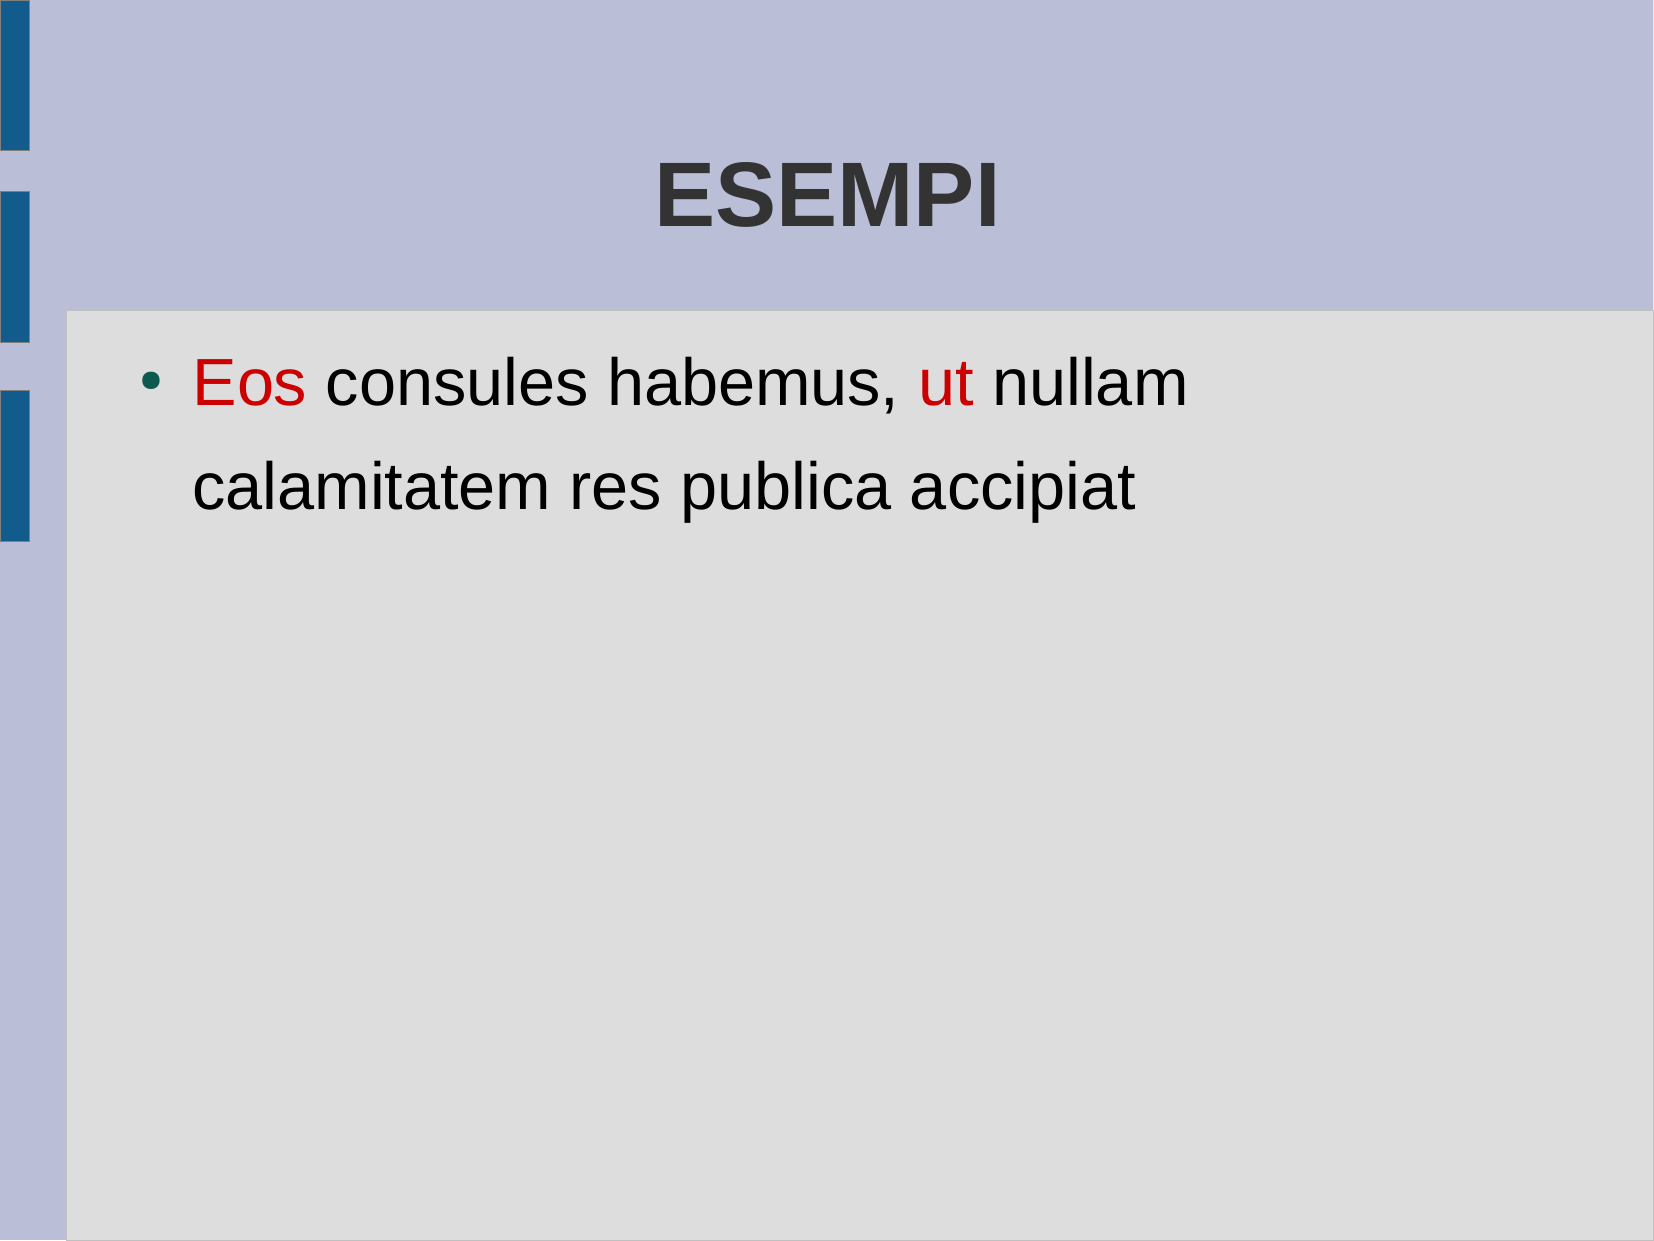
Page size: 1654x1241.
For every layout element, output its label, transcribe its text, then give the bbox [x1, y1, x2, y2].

title ESEMPI [121, 91, 1534, 299]
list Eos consules habemus, ut nullam calamitatem res publica accipiat [121, 344, 1534, 1127]
